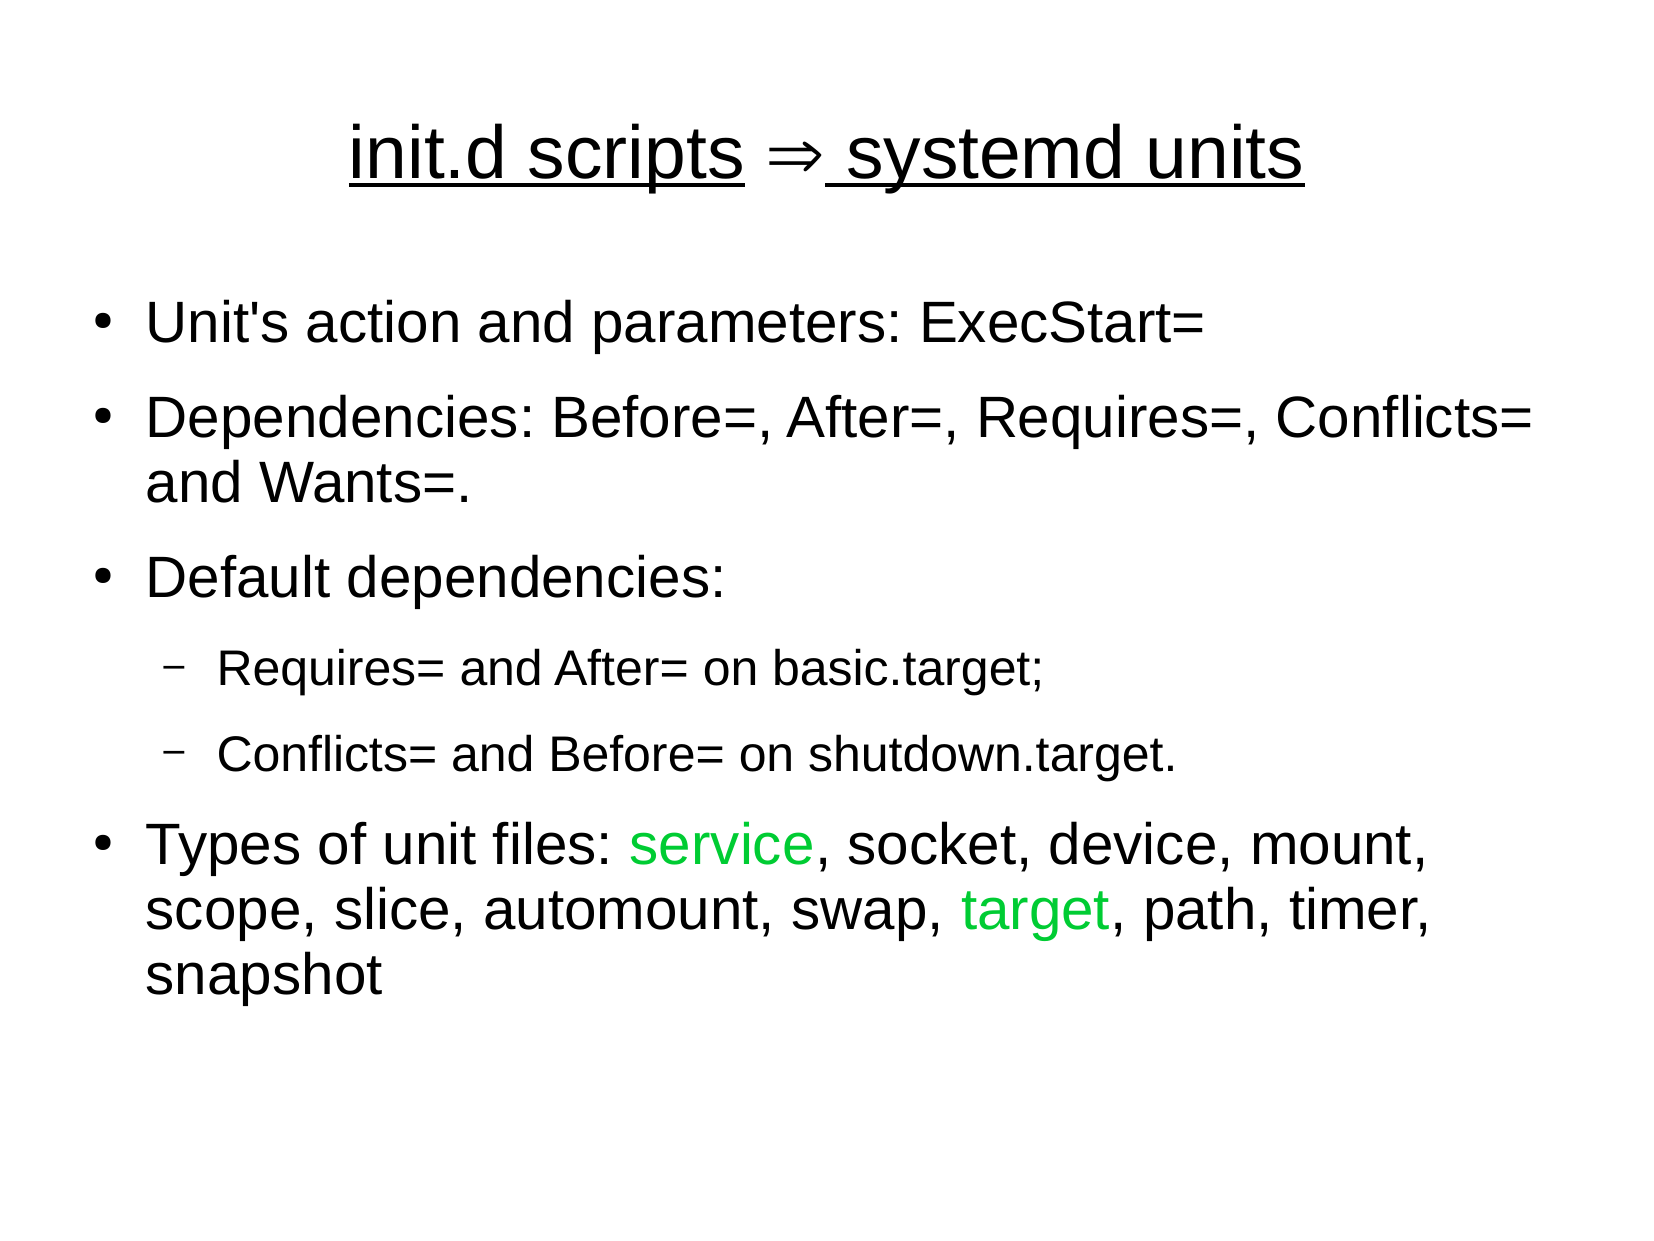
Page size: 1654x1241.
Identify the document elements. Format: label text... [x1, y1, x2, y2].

list Unit's action and parameters: ExecStart= Dependencies: Before=, After=, Requires=, Conflicts= and Wants=. Default dependencies: Requires= and After= on basic.target; Conflicts= and Before= on shutdown.target. Types of unit files: service, socket, device, mount, scope, slice, automount, swap, target, path, timer, snapshot [75, 290, 1571, 1126]
title init.d scripts Þ systemd units [82, 49, 1571, 257]
